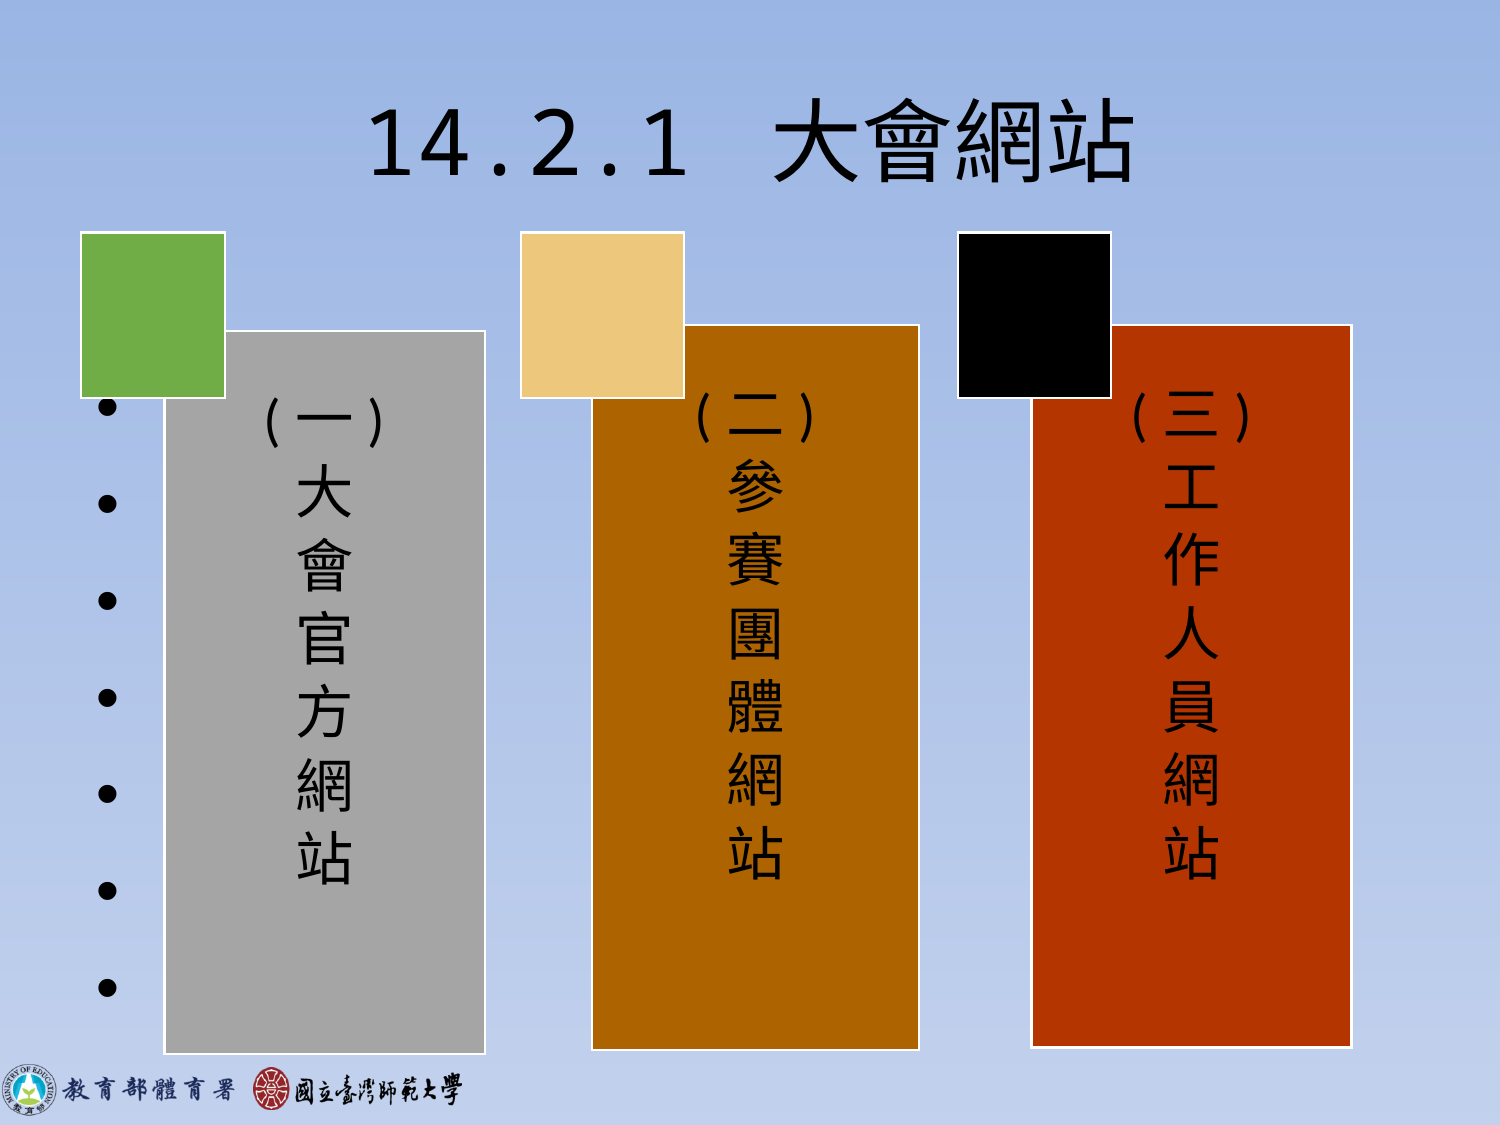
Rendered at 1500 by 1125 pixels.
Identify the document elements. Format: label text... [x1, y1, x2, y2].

text_box [81, 233, 225, 398]
title 14.2.1 大會網站 [75, 45, 1426, 233]
list [684, 262, 1031, 1048]
text_box [521, 233, 684, 398]
text_box [958, 233, 1111, 398]
text_box (二) 參 賽 團 體 網 站 [591, 325, 920, 1051]
text_box (三) 工 作 人 員 網 站 [1031, 325, 1352, 1048]
text_box (一) 大 會 官 方 網 站 [164, 330, 486, 1055]
list [1111, 262, 1401, 1048]
list [225, 262, 591, 1048]
list [80, 262, 164, 1048]
